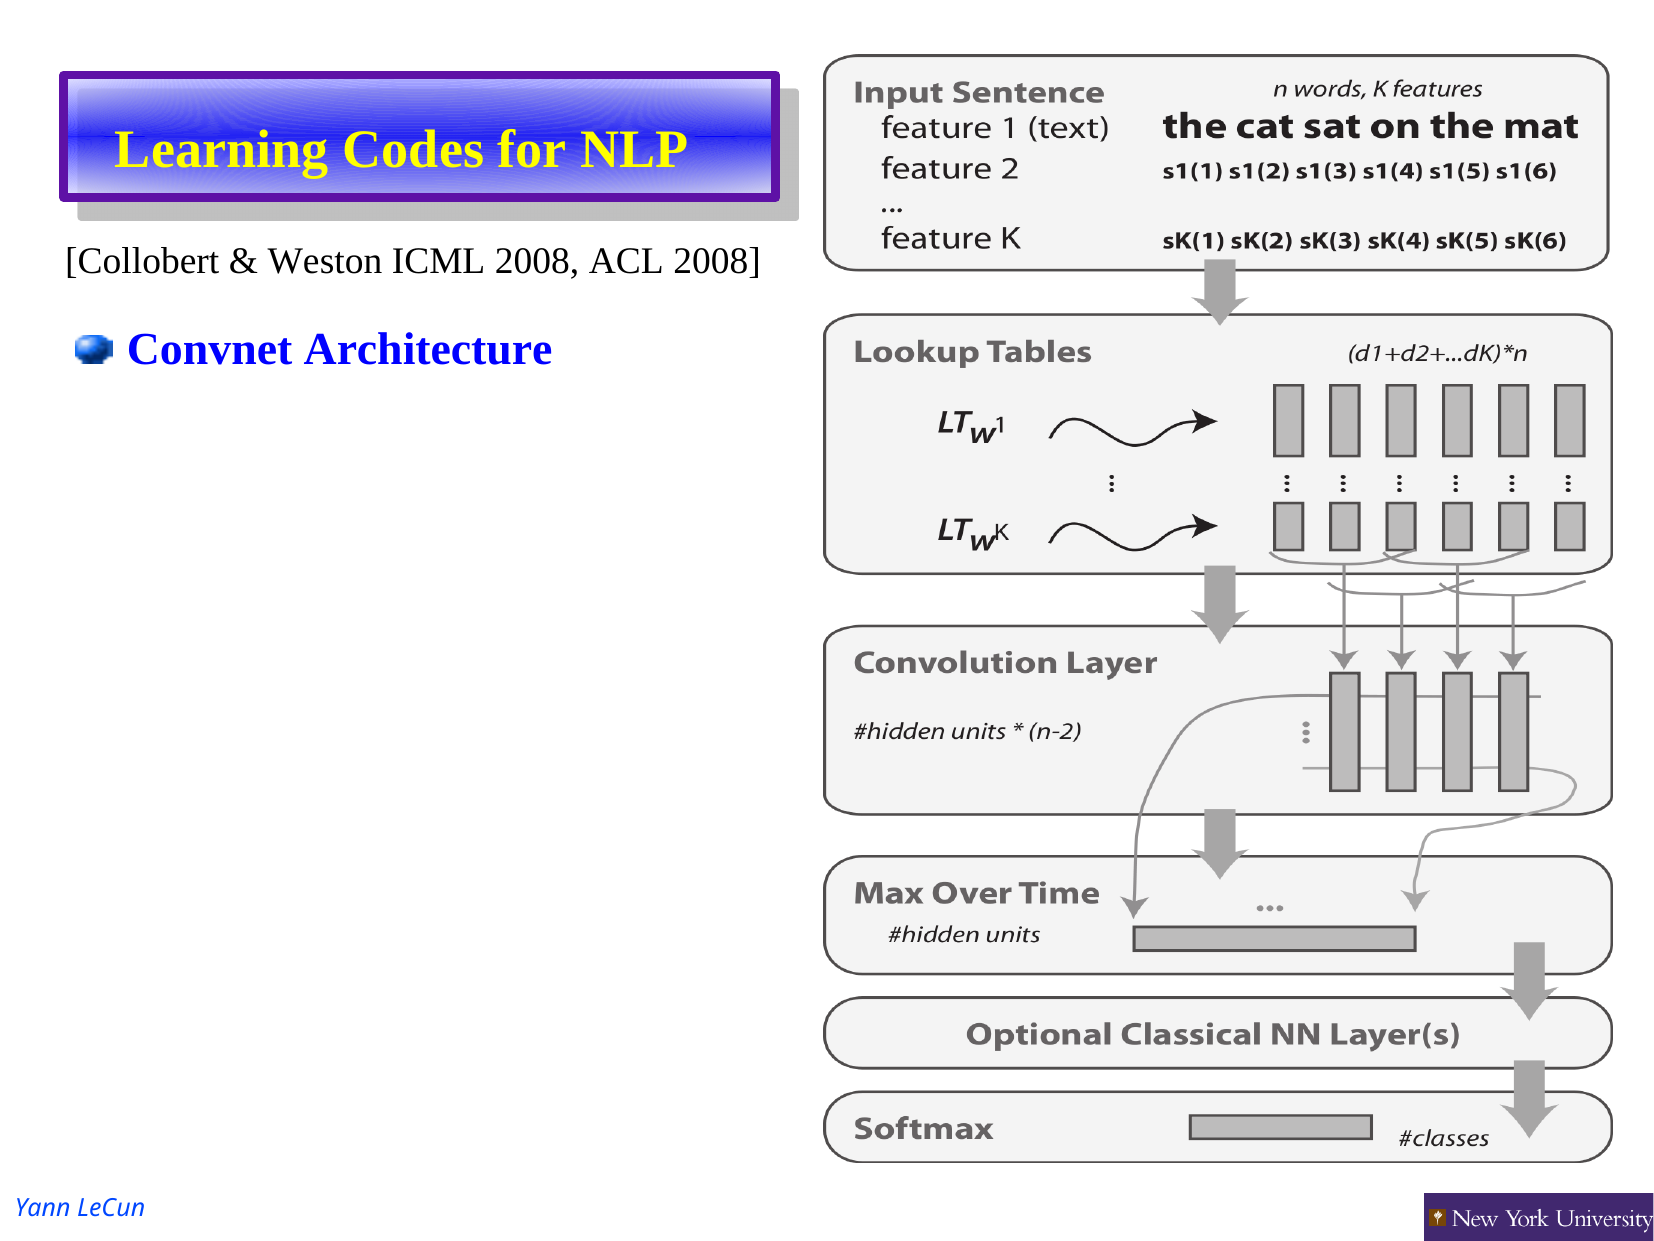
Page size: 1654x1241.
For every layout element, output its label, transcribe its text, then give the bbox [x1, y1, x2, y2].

picture [1424, 1193, 1654, 1241]
list Convnet Architecture [75, 324, 823, 1145]
picture [823, 54, 1613, 1163]
text_box [Collobert & Weston ICML 2008, ACL 2008] [65, 240, 762, 286]
title Learning Codes for NLP [63, 75, 776, 198]
